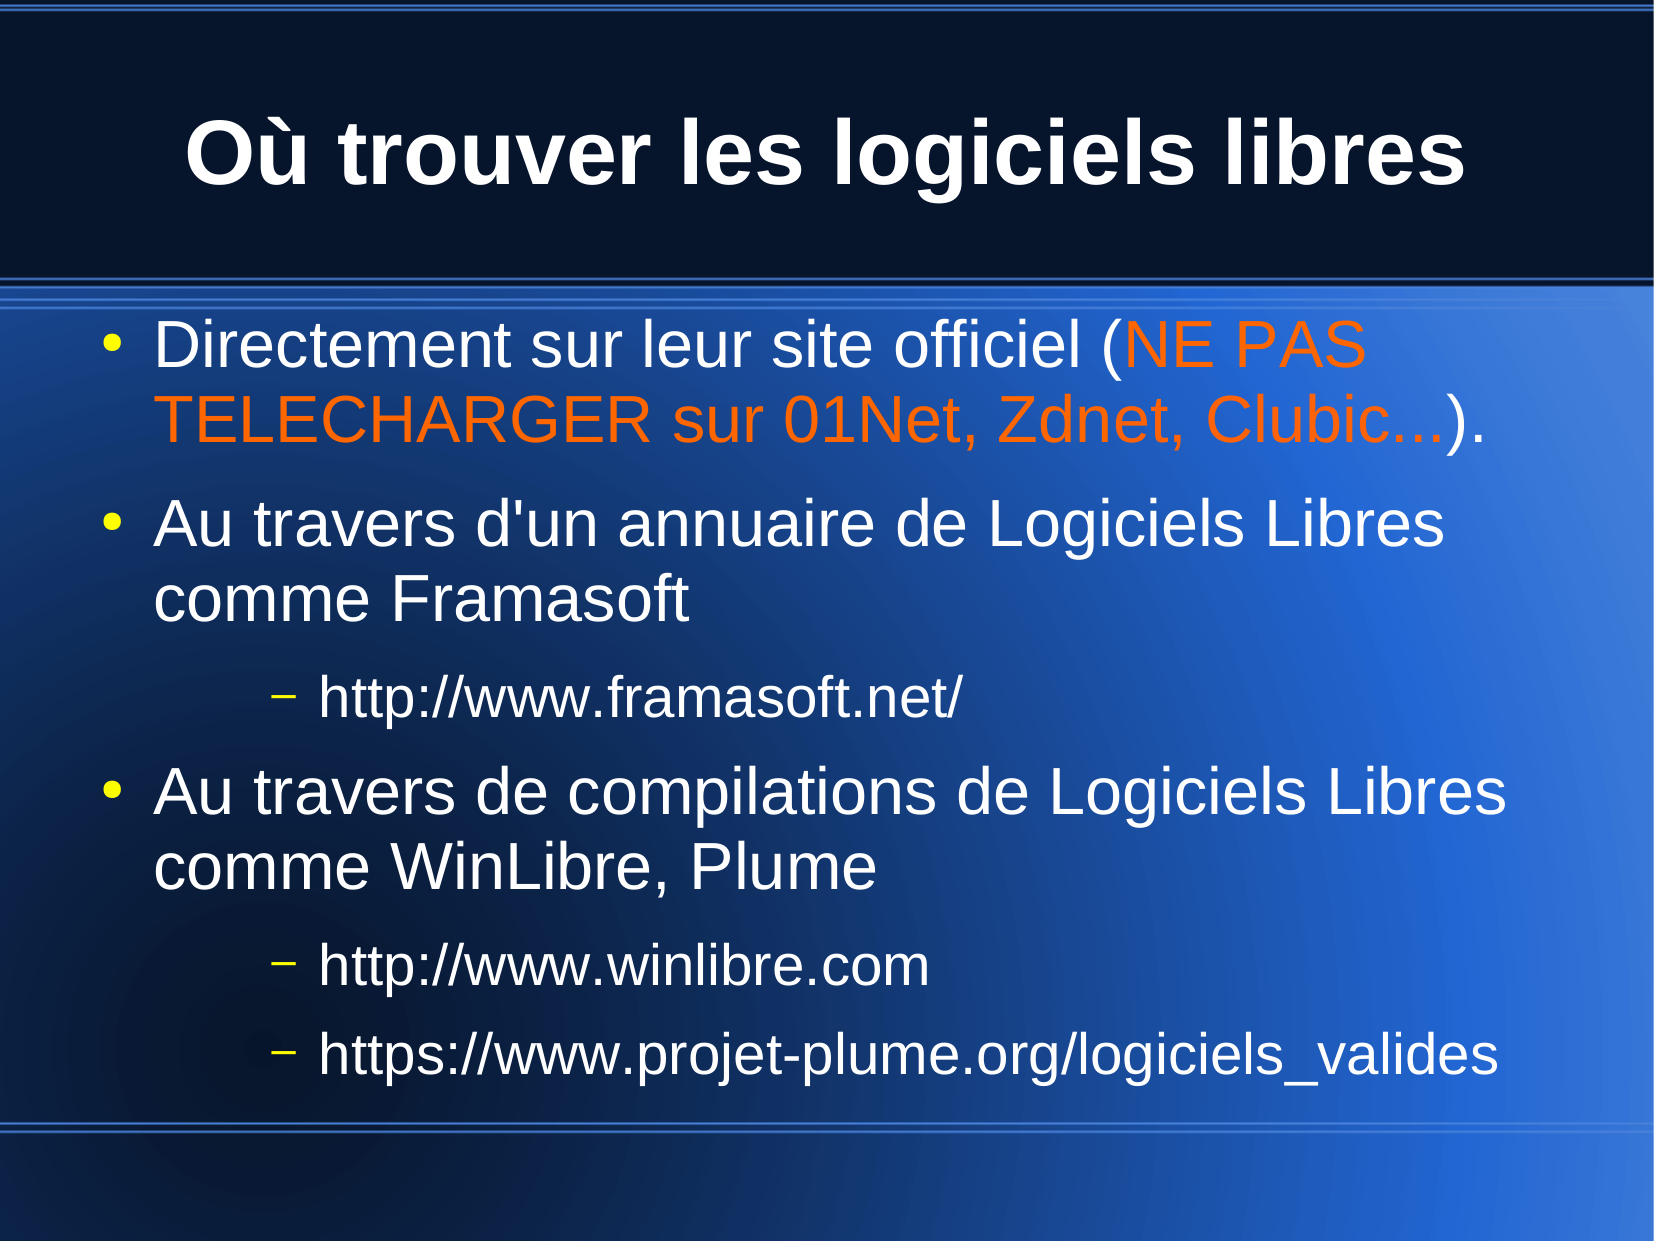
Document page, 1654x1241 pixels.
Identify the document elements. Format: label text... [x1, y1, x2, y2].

picture [0, 0, 1654, 1241]
list Directement sur leur site officiel (NE PAS TELECHARGER sur 01Net, Zdnet, Clubic...). Au travers d'un annuaire de Logiciels Libres comme Framasoft http://www.framasoft.net/ Au travers de compilations de Logiciels Libres comme WinLibre, Plume http://www.winlibre.com https://www.projet-plume.org/logiciels_valides [82, 307, 1571, 1159]
title Où trouver les logiciels libres [82, 56, 1571, 250]
